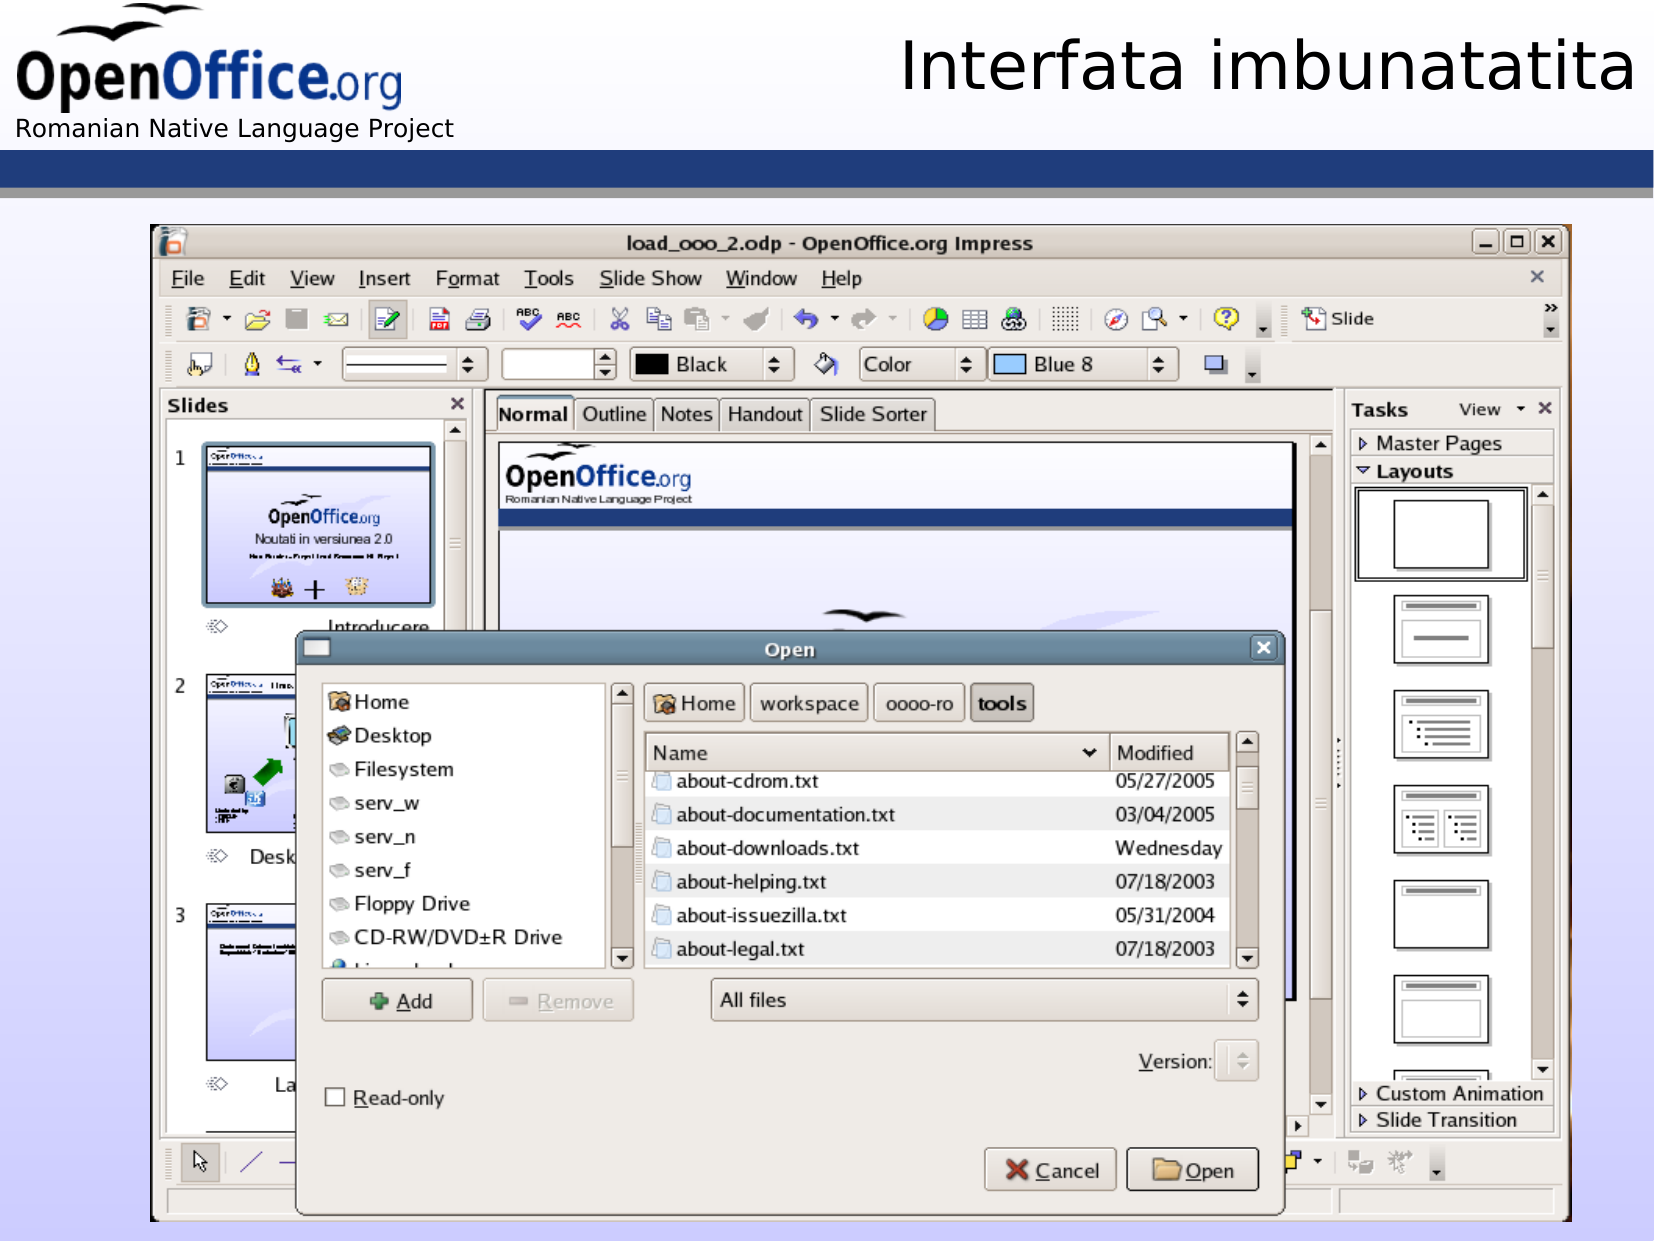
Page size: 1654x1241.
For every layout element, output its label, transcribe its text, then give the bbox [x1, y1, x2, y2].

picture [150, 224, 1572, 1222]
picture [17, 3, 401, 107]
text_box Romanian Native Language Project [0, 107, 471, 152]
text_box Interfata imbunatatita [884, 19, 1654, 113]
text_box [0, 150, 1654, 199]
